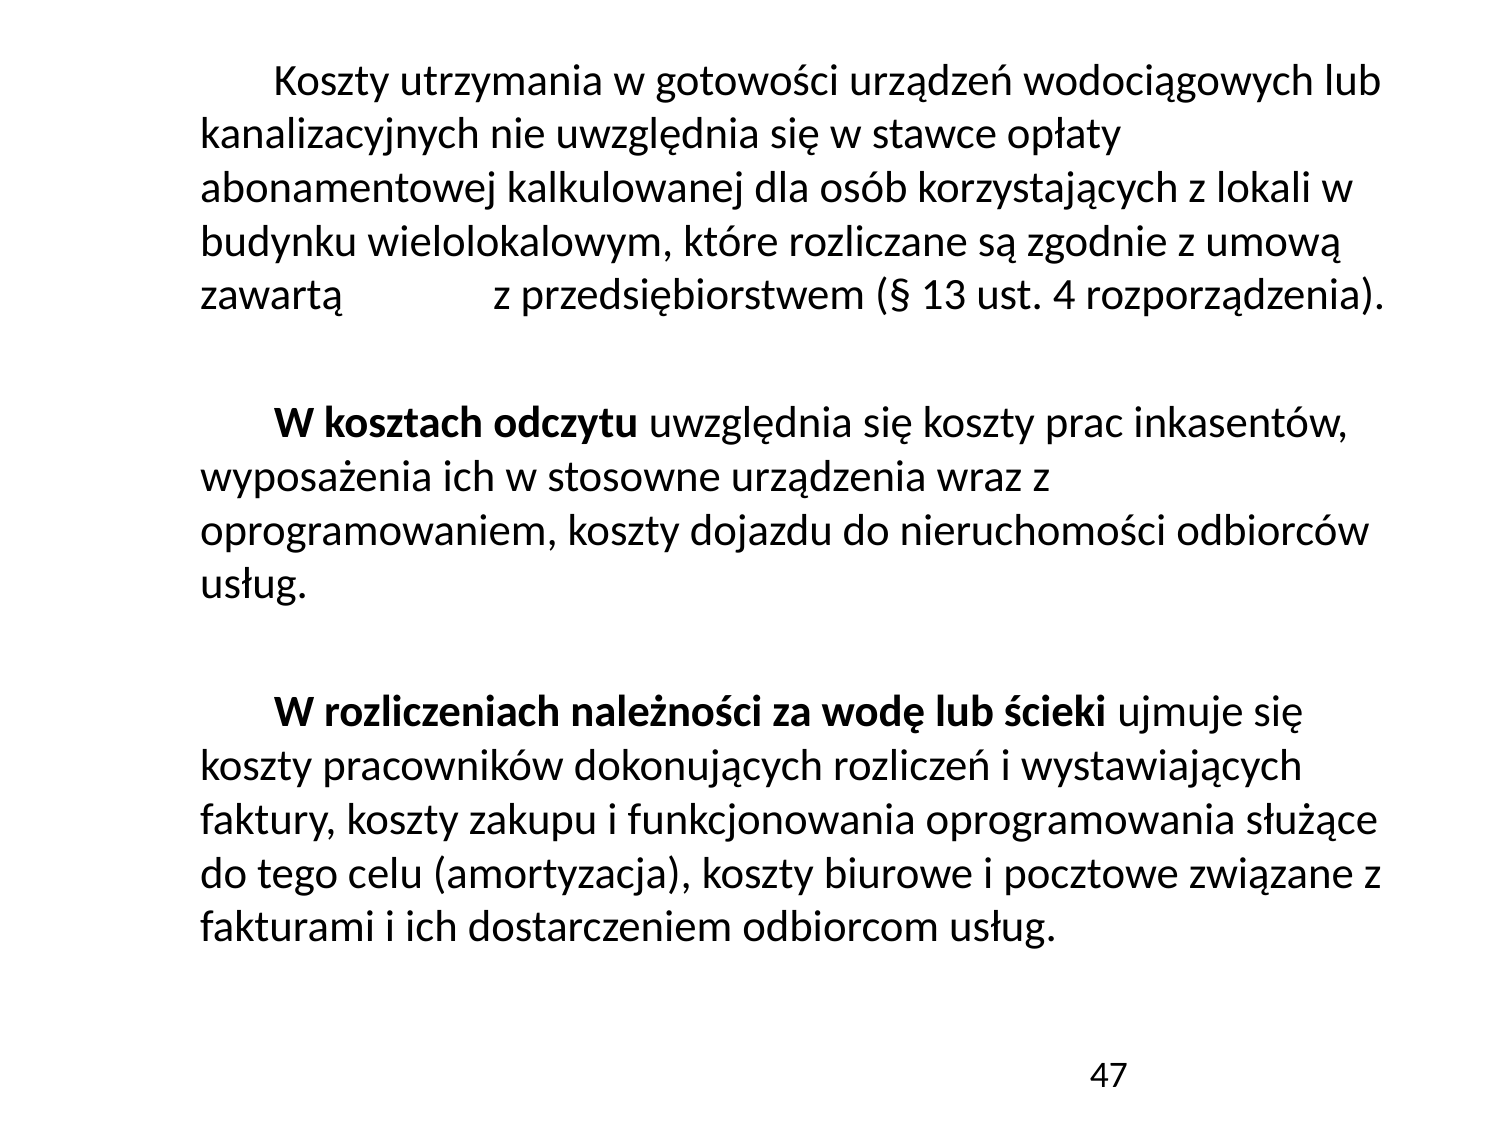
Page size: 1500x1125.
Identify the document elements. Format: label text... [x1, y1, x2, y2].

list Koszty utrzymania w gotowości urządzeń wodociągowych lub kanalizacyjnych nie uwzględnia się w stawce opłaty abonamentowej kalkulowanej dla osób korzystających z lokali w budynku wielolokalowym, które rozliczane są zgodnie z umową zawartą z przedsiębiorstwem (§ 13 ust. 4 rozporządzenia). W kosztach odczytu uwzględnia się koszty prac inkasentów, wyposażenia ich w stosowne urządzenia wraz z oprogramowaniem, koszty dojazdu do nieruchomości odbiorców usług. W rozliczeniach należności za wodę lub ścieki ujmuje się koszty pracowników dokonujących rozliczeń i wystawiających faktury, koszty zakupu i funkcjonowania oprogramowania służące do tego celu (amortyzacja), koszty biurowe i pocztowe związane z fakturami i ich dostarczeniem odbiorcom usług. [75, 42, 1426, 1005]
text_box 43 [1074, 1042, 1426, 1103]
